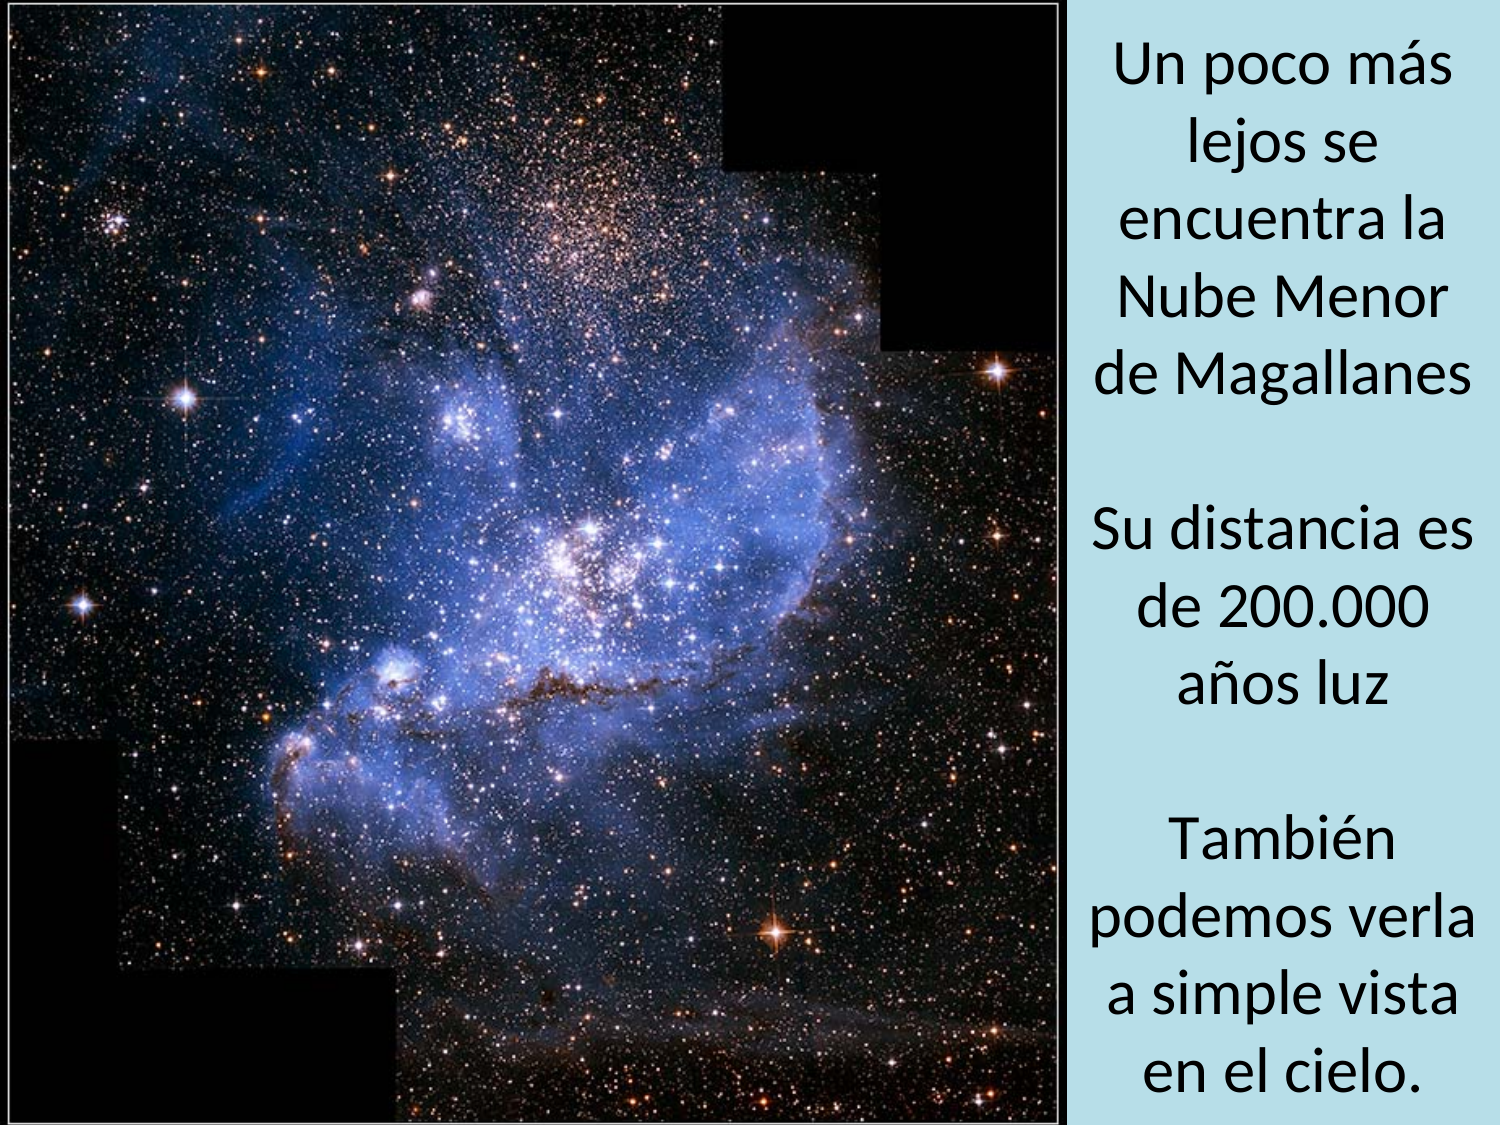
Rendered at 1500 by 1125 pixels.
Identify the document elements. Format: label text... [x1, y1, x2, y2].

title Un poco más lejos se encuentra la Nube Menor de Magallanes Su distancia es de 200.000 años luz También podemos verla a simple vista en el cielo. [1067, 0, 1500, 1125]
picture [0, 0, 1067, 1125]
